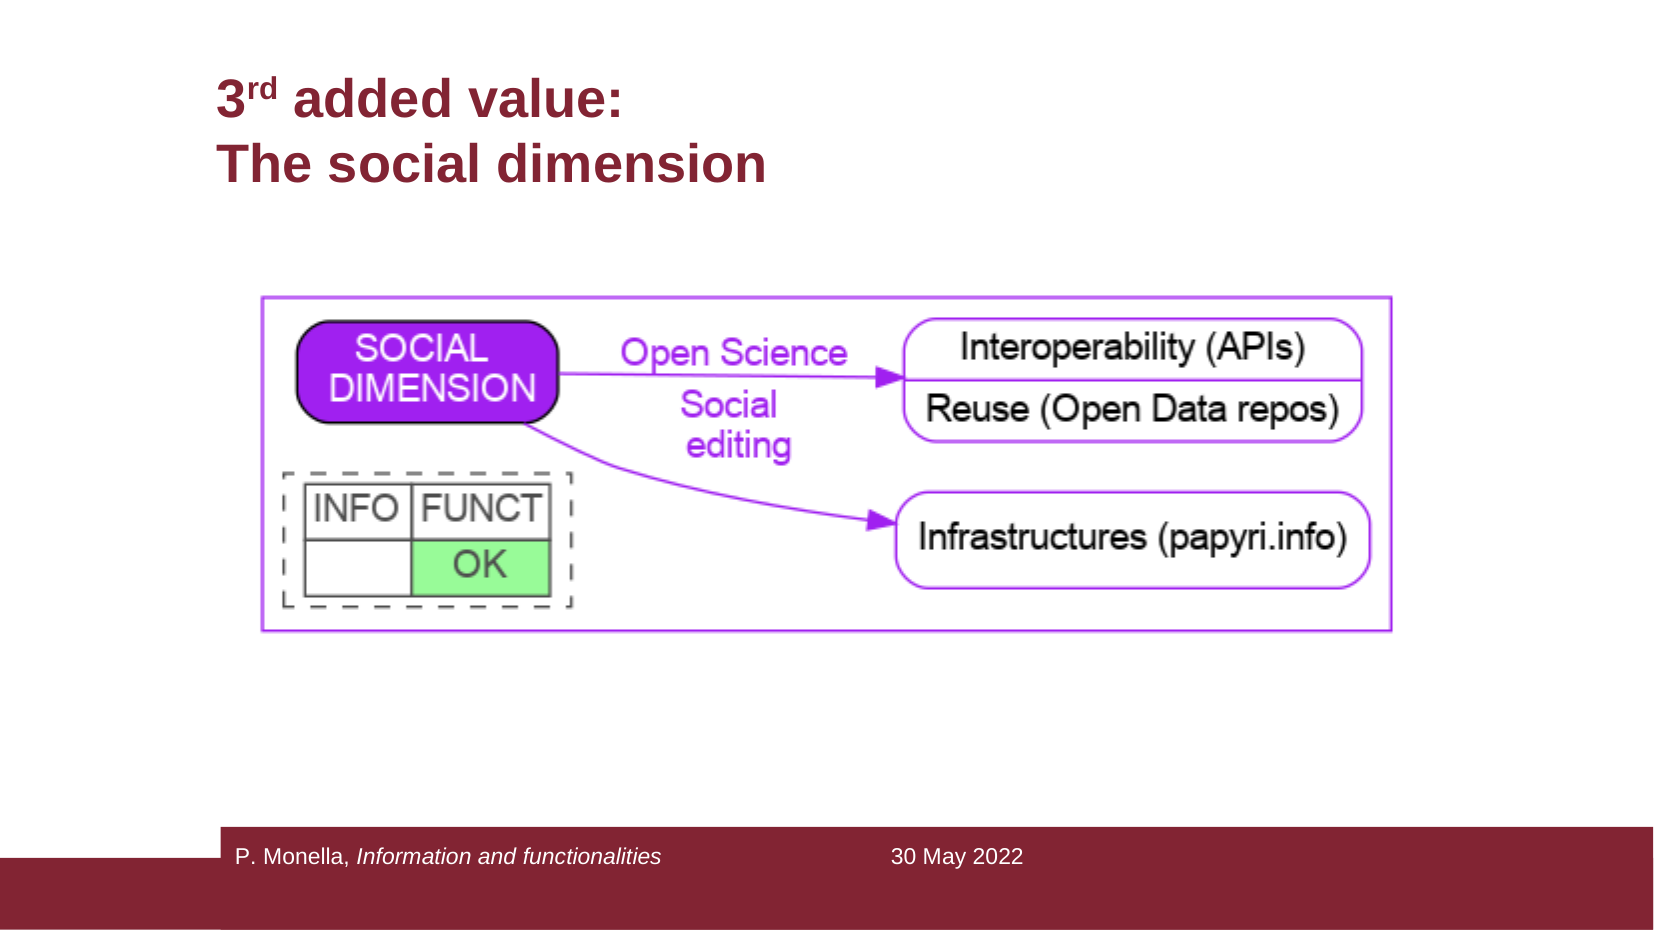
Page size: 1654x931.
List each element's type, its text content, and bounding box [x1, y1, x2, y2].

title 3rd added value: The social dimension [201, 55, 1569, 201]
picture [231, 266, 1423, 664]
